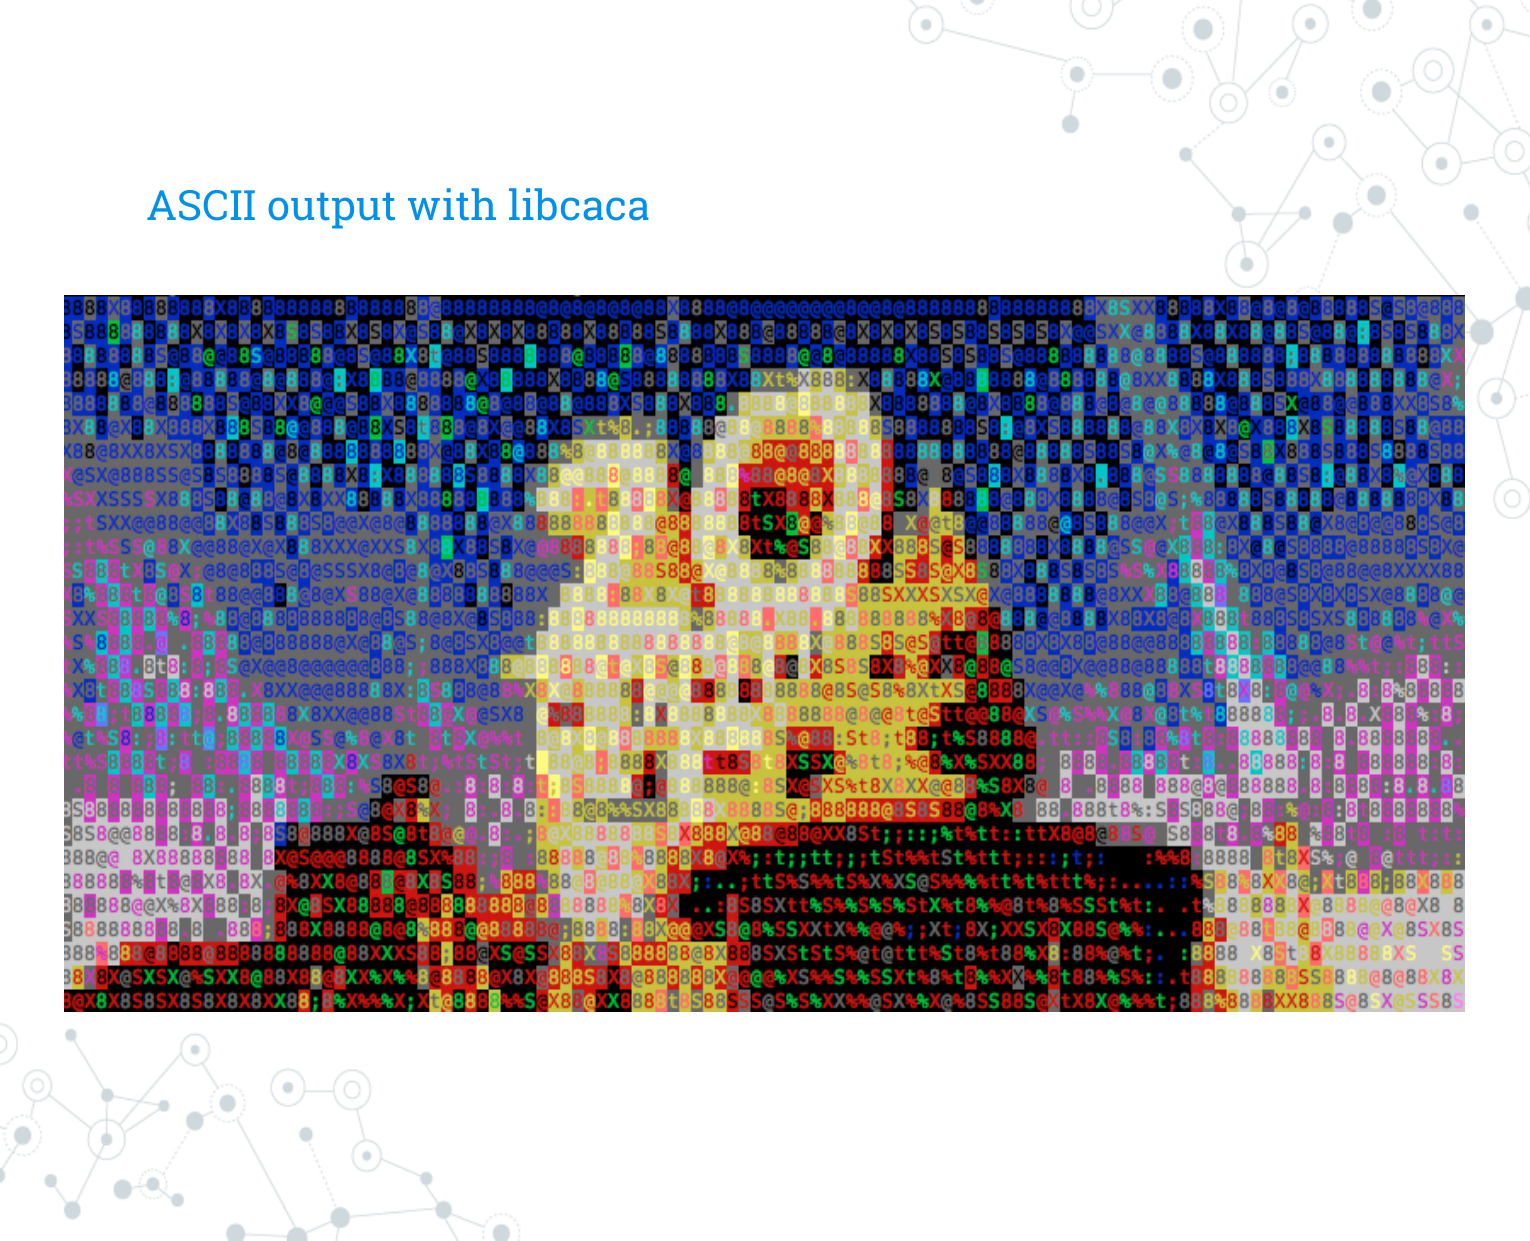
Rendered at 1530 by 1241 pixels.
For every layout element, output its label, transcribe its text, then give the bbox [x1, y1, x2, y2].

title ASCII output with libcaca [131, 74, 1399, 244]
picture [0, 0, 1530, 1241]
